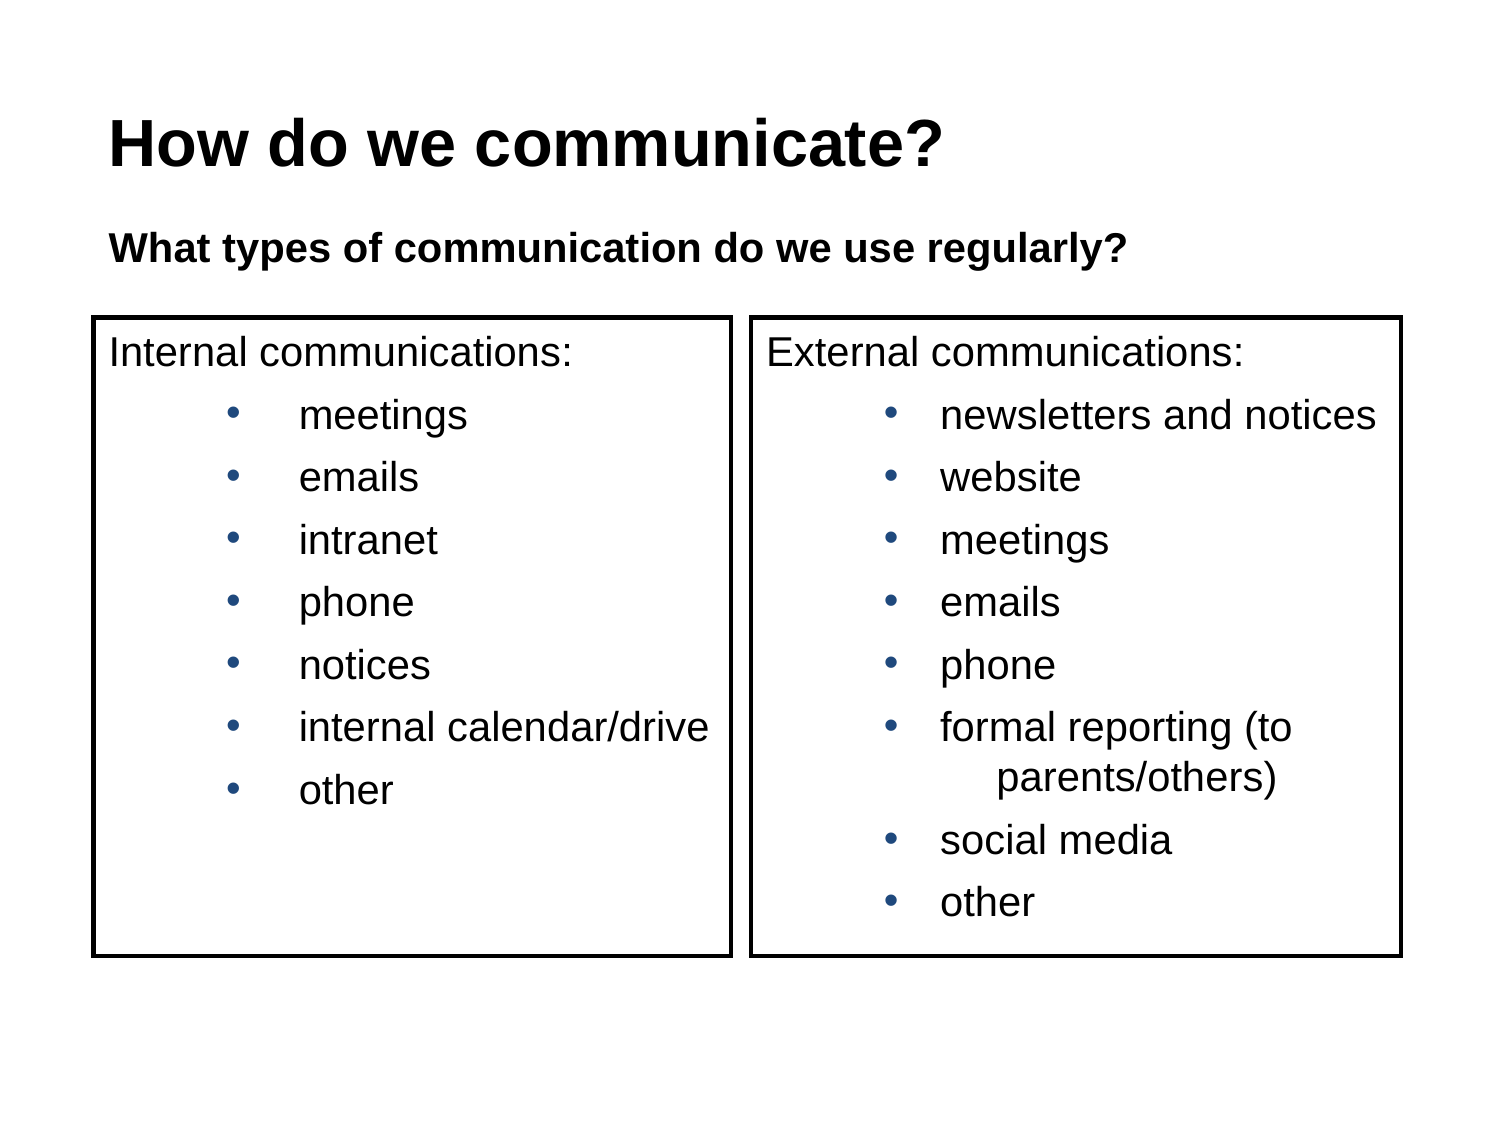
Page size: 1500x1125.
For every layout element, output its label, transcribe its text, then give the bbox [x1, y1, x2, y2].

title How do we communicate? [93, 51, 1441, 229]
text_box What types of communication do we use regularly? [94, 213, 1393, 278]
text_box External communications: newsletters and notices website meetings emails phone formal reporting (to parents/others) social media other [751, 317, 1401, 956]
text_box Internal communications: meetings emails intranet phone notices internal calendar/drive other [94, 317, 731, 956]
